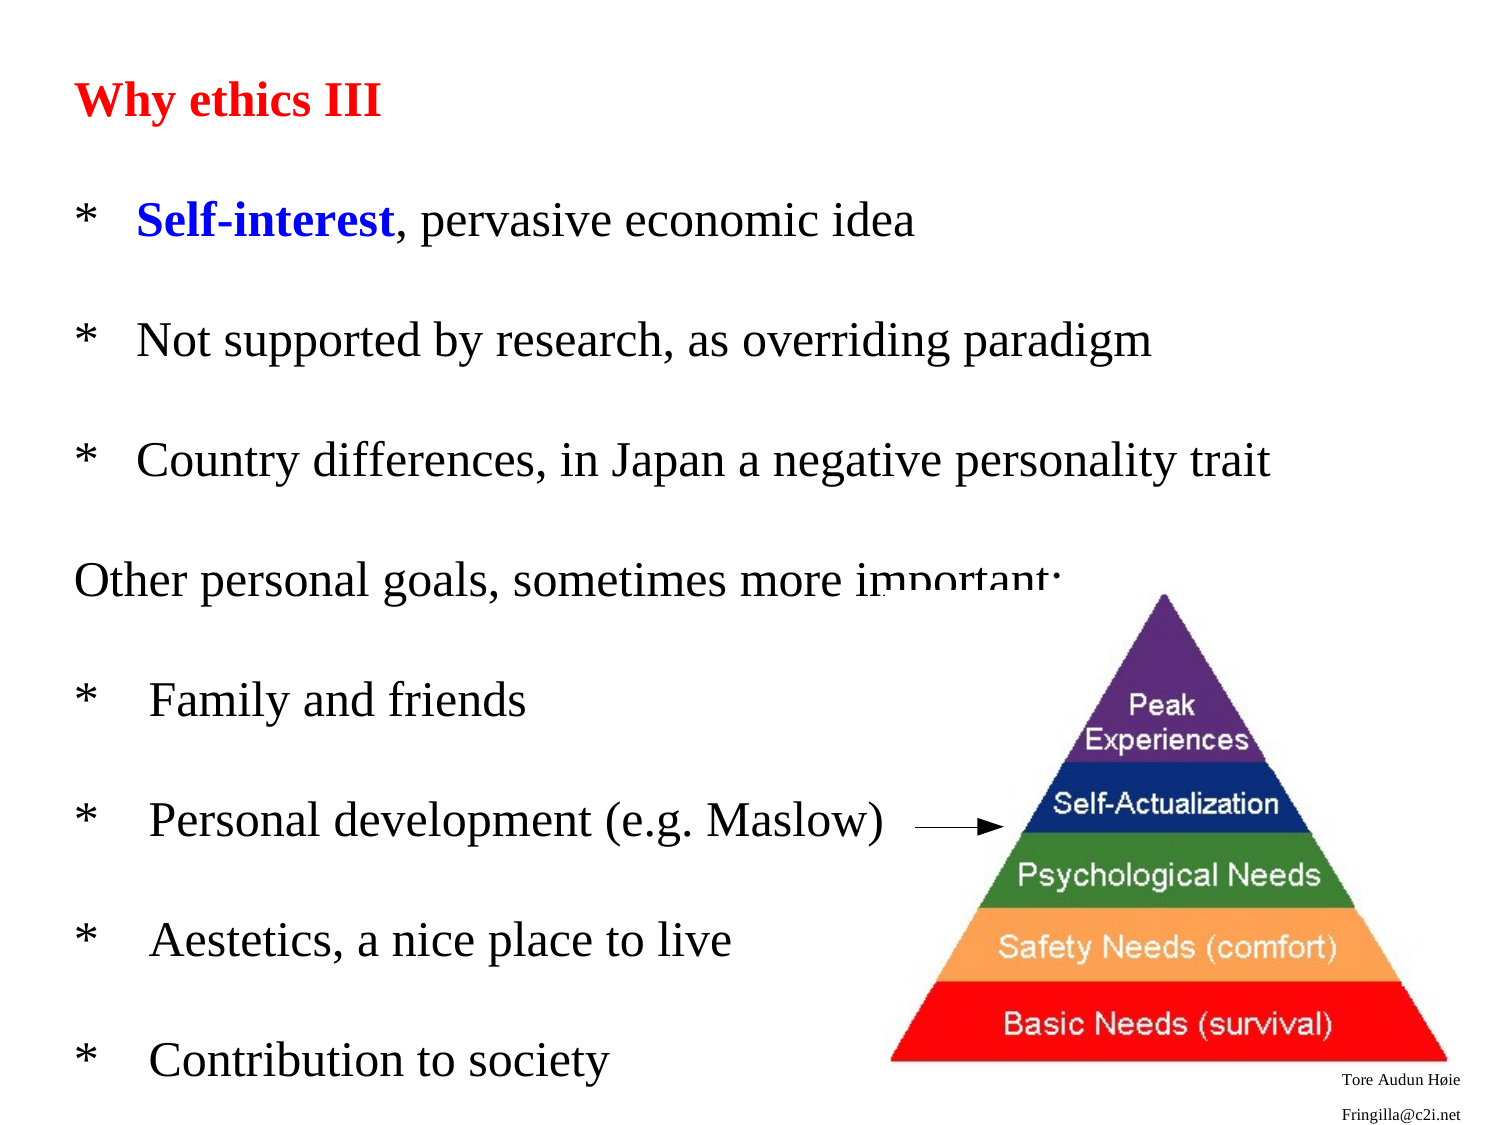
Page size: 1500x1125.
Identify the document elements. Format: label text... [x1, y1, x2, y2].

text_box Tore Audun Høie Fringilla@c2i.net [1327, 1060, 1500, 1125]
text_box Why ethics III * Self-interest, pervasive economic idea * Not supported by research, as overriding paradigm * Country differences, in Japan a negative personality trait Other personal goals, sometimes more important: * Family and friends * Personal development (e.g. Maslow) * Aestetics, a nice place to live * Contribution to society [59, 59, 1477, 1094]
picture [885, 590, 1452, 1068]
